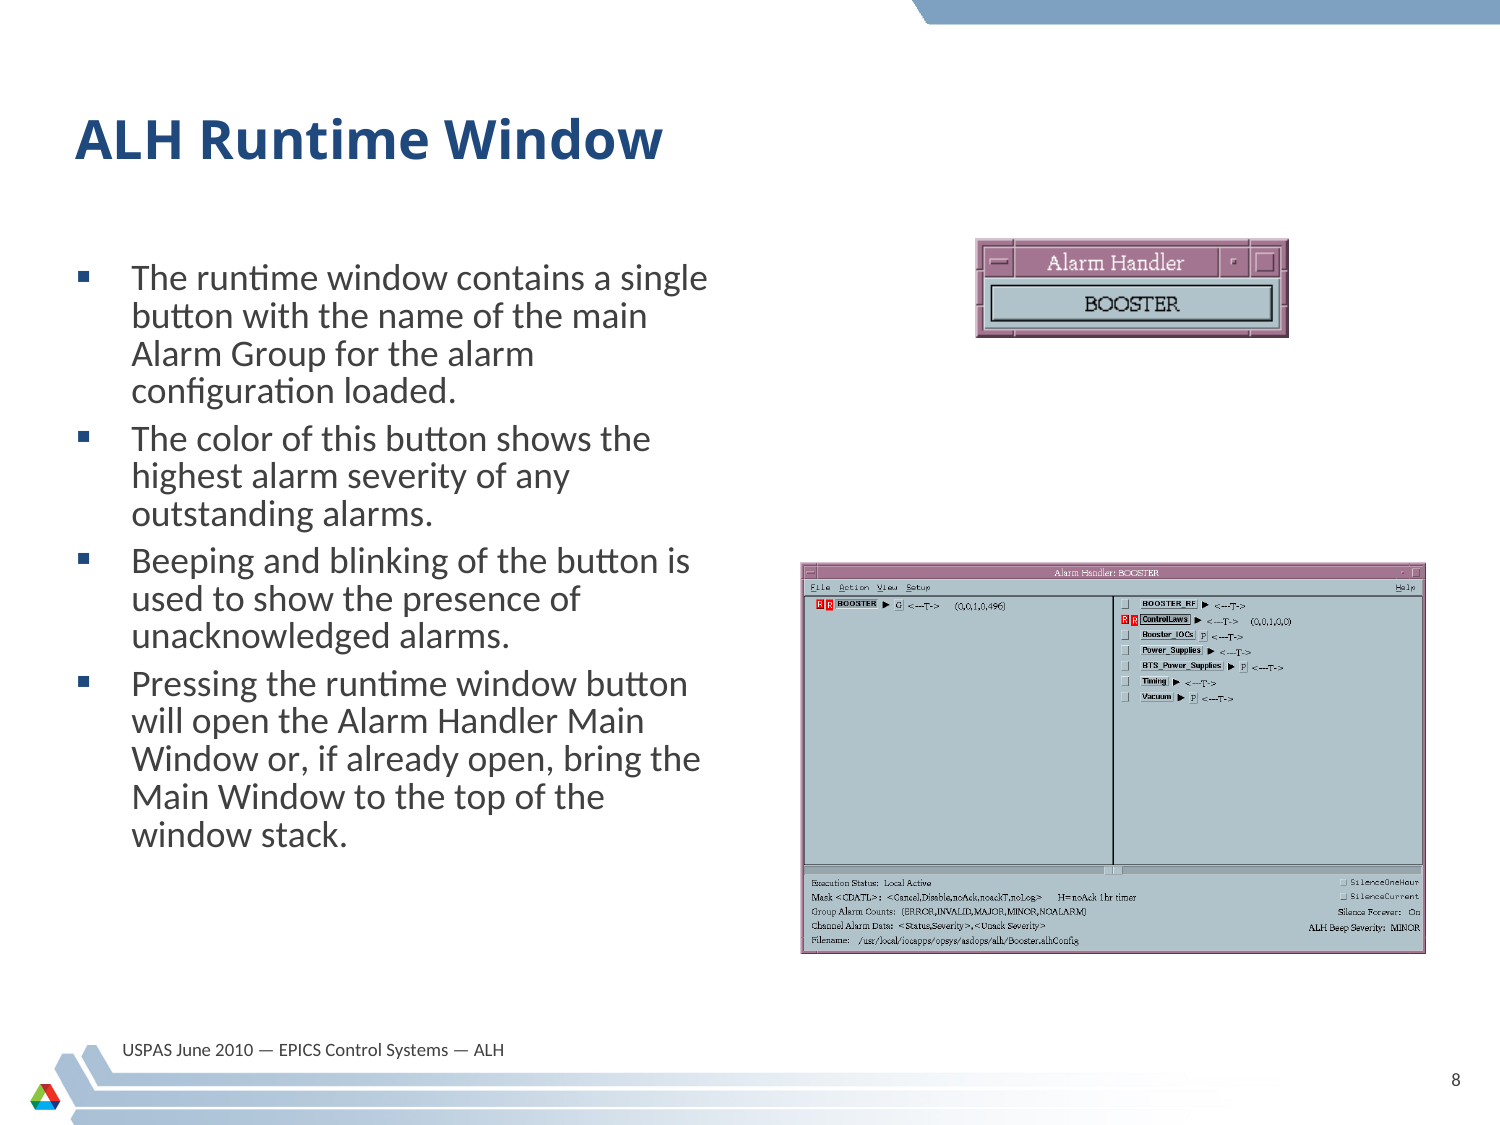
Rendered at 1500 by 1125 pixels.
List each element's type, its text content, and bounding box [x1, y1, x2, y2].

list The runtime window contains a single button with the name of the main Alarm Group for the alarm configuration loaded. The color of this button shows the highest alarm severity of any outstanding alarms. Beeping and blinking of the button is used to show the presence of unacknowledged alarms. Pressing the runtime window button will open the Alarm Handler Main Window or, if already open, bring the Main Window to the top of the window stack. [75, 262, 734, 1031]
picture [0, 1037, 1500, 1125]
picture [975, 238, 1289, 338]
picture [800, 562, 1426, 954]
title ALH Runtime Window [75, 45, 1426, 233]
picture [0, 0, 1500, 26]
